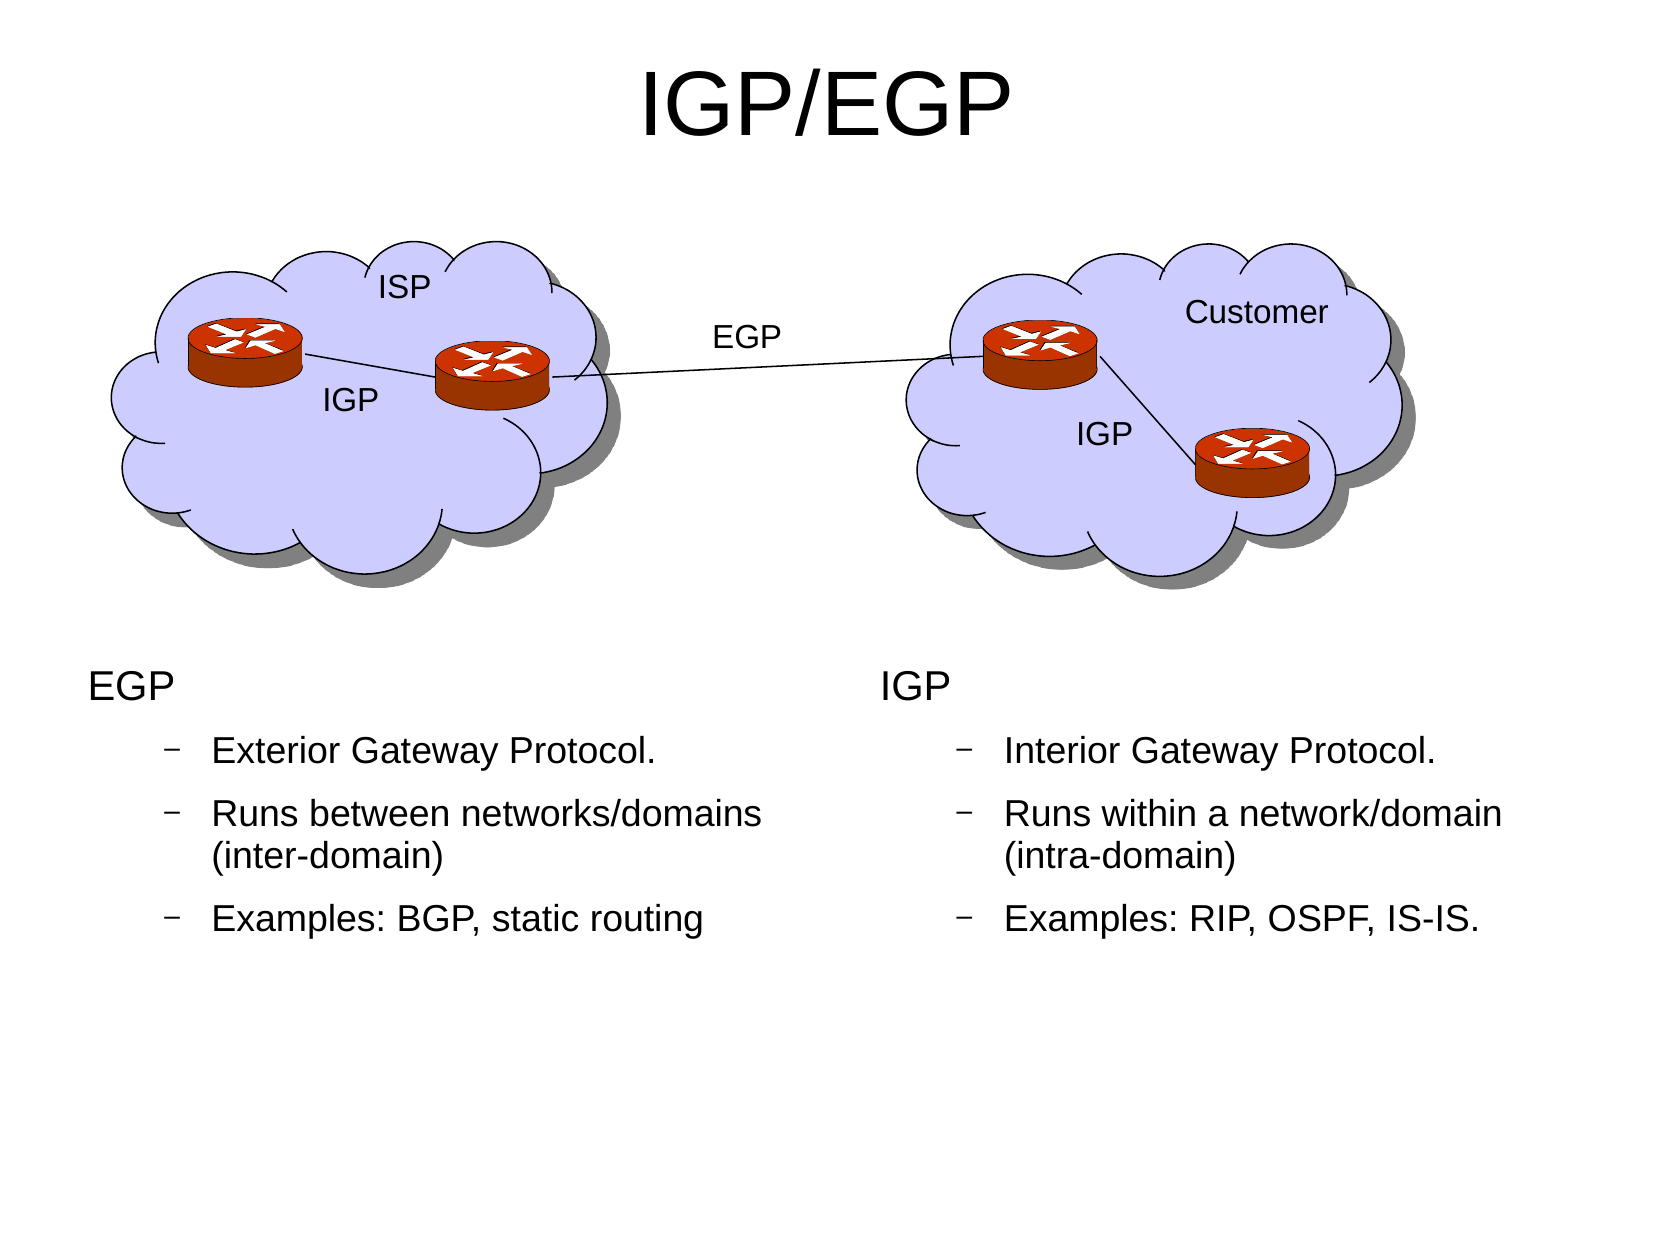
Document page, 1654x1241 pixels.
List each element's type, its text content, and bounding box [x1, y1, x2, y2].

text_box IGP [1061, 417, 1149, 459]
text_box EGP [697, 320, 798, 362]
list IGP Interior Gateway Protocol. Runs within a network/domain (intra-domain) Examples: RIP, OSPF, IS-IS. [847, 655, 1613, 1103]
text_box IGP [307, 383, 395, 425]
text_box Customer [1169, 294, 1344, 337]
text_box [906, 243, 1403, 577]
title IGP/EGP [124, 38, 1530, 169]
text_box [111, 241, 608, 575]
picture [982, 320, 1101, 393]
picture [1195, 428, 1313, 501]
picture [435, 341, 553, 414]
list EGP Exterior Gateway Protocol. Runs between networks/domains (inter-domain) Examples: BGP, static routing [55, 655, 847, 1103]
picture [187, 318, 306, 391]
text_box ISP [363, 270, 447, 312]
